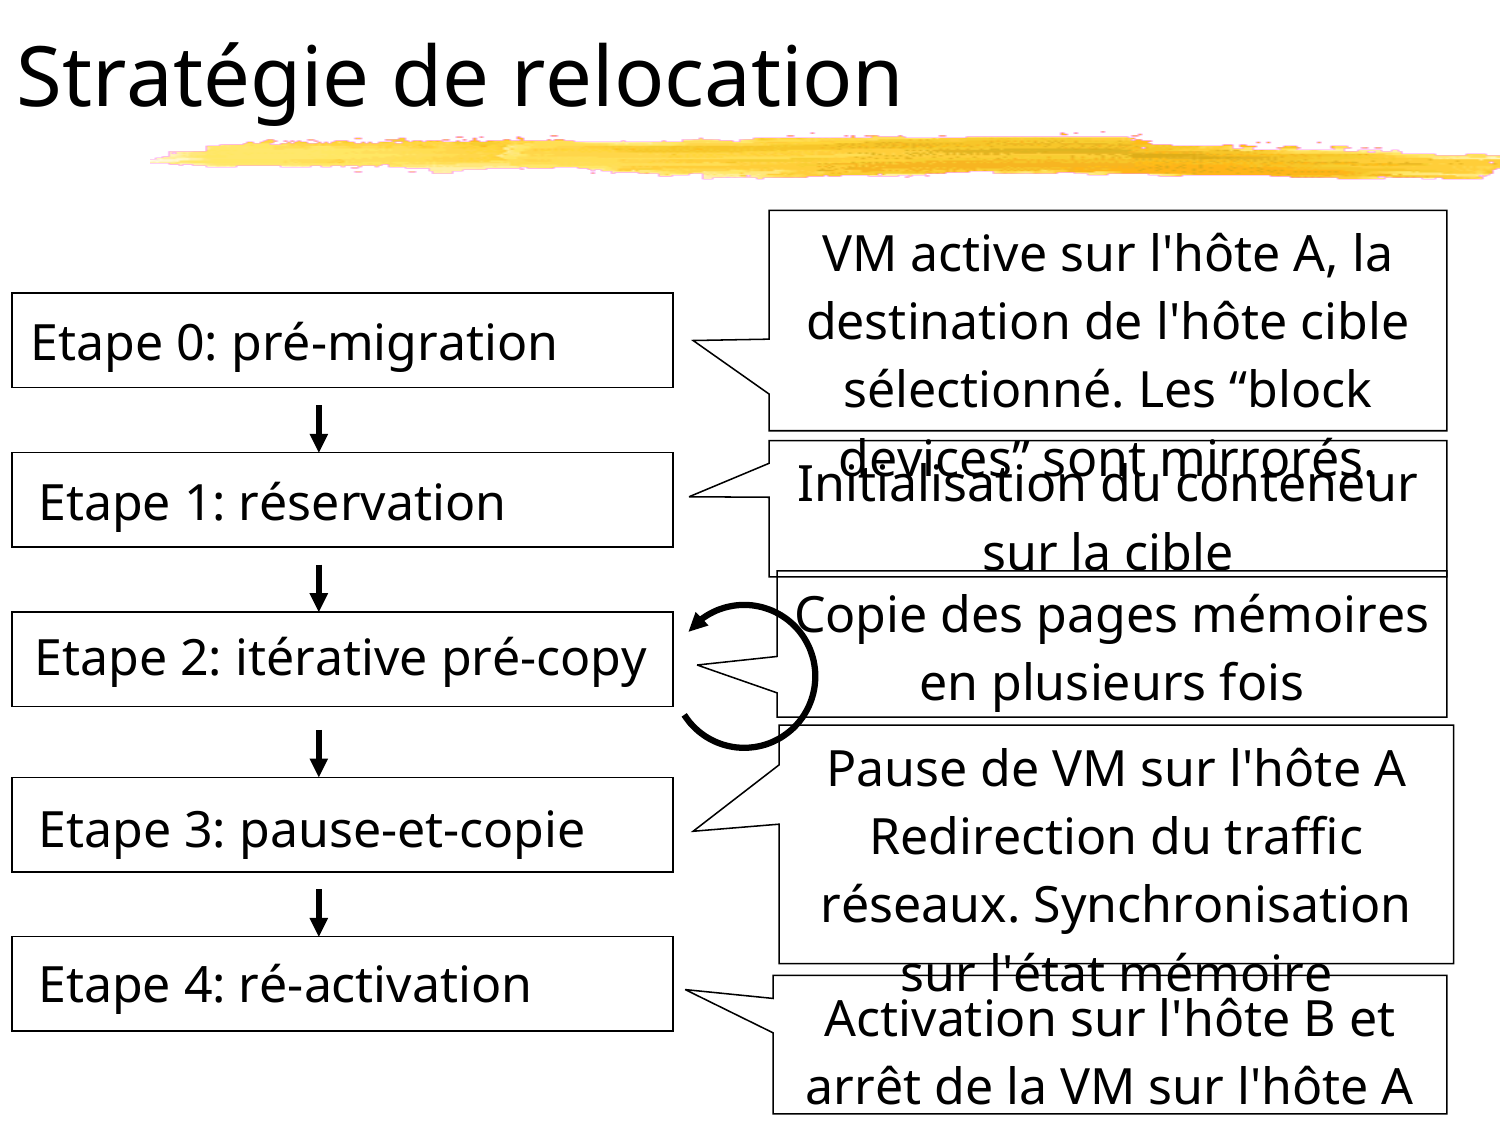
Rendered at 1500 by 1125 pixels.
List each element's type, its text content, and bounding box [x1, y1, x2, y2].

text_box [11, 292, 674, 388]
text_box Etape 0: pré-migration [16, 298, 666, 383]
text_box Initialisation du conteneur sur la cible [689, 440, 1447, 577]
text_box [11, 452, 674, 548]
text_box Copie des pages mémoires en plusieurs fois [697, 570, 1447, 718]
text_box Pause de VM sur l'hôte A Redirection du traffic réseaux. Synchronisation sur l'état mémoire [693, 725, 1454, 964]
text_box Etape 1: réservation [23, 459, 658, 544]
title Stratégie de relocation [1, 0, 1277, 134]
text_box Etape 3: pause-et-copie [24, 786, 676, 871]
text_box VM active sur l'hôte A, la destination de l'hôte cible sélectionné. Les “block devices” sont mirrorés. [693, 210, 1447, 431]
text_box [11, 936, 674, 1032]
text_box Etape 4: ré-activation [23, 941, 650, 1026]
text_box [11, 777, 674, 872]
picture [150, 126, 1500, 190]
text_box [11, 611, 674, 707]
text_box Activation sur l'hôte B et arrêt de la VM sur l'hôte A [685, 975, 1447, 1114]
text_box Etape 2: itérative pré-copy [20, 614, 668, 699]
